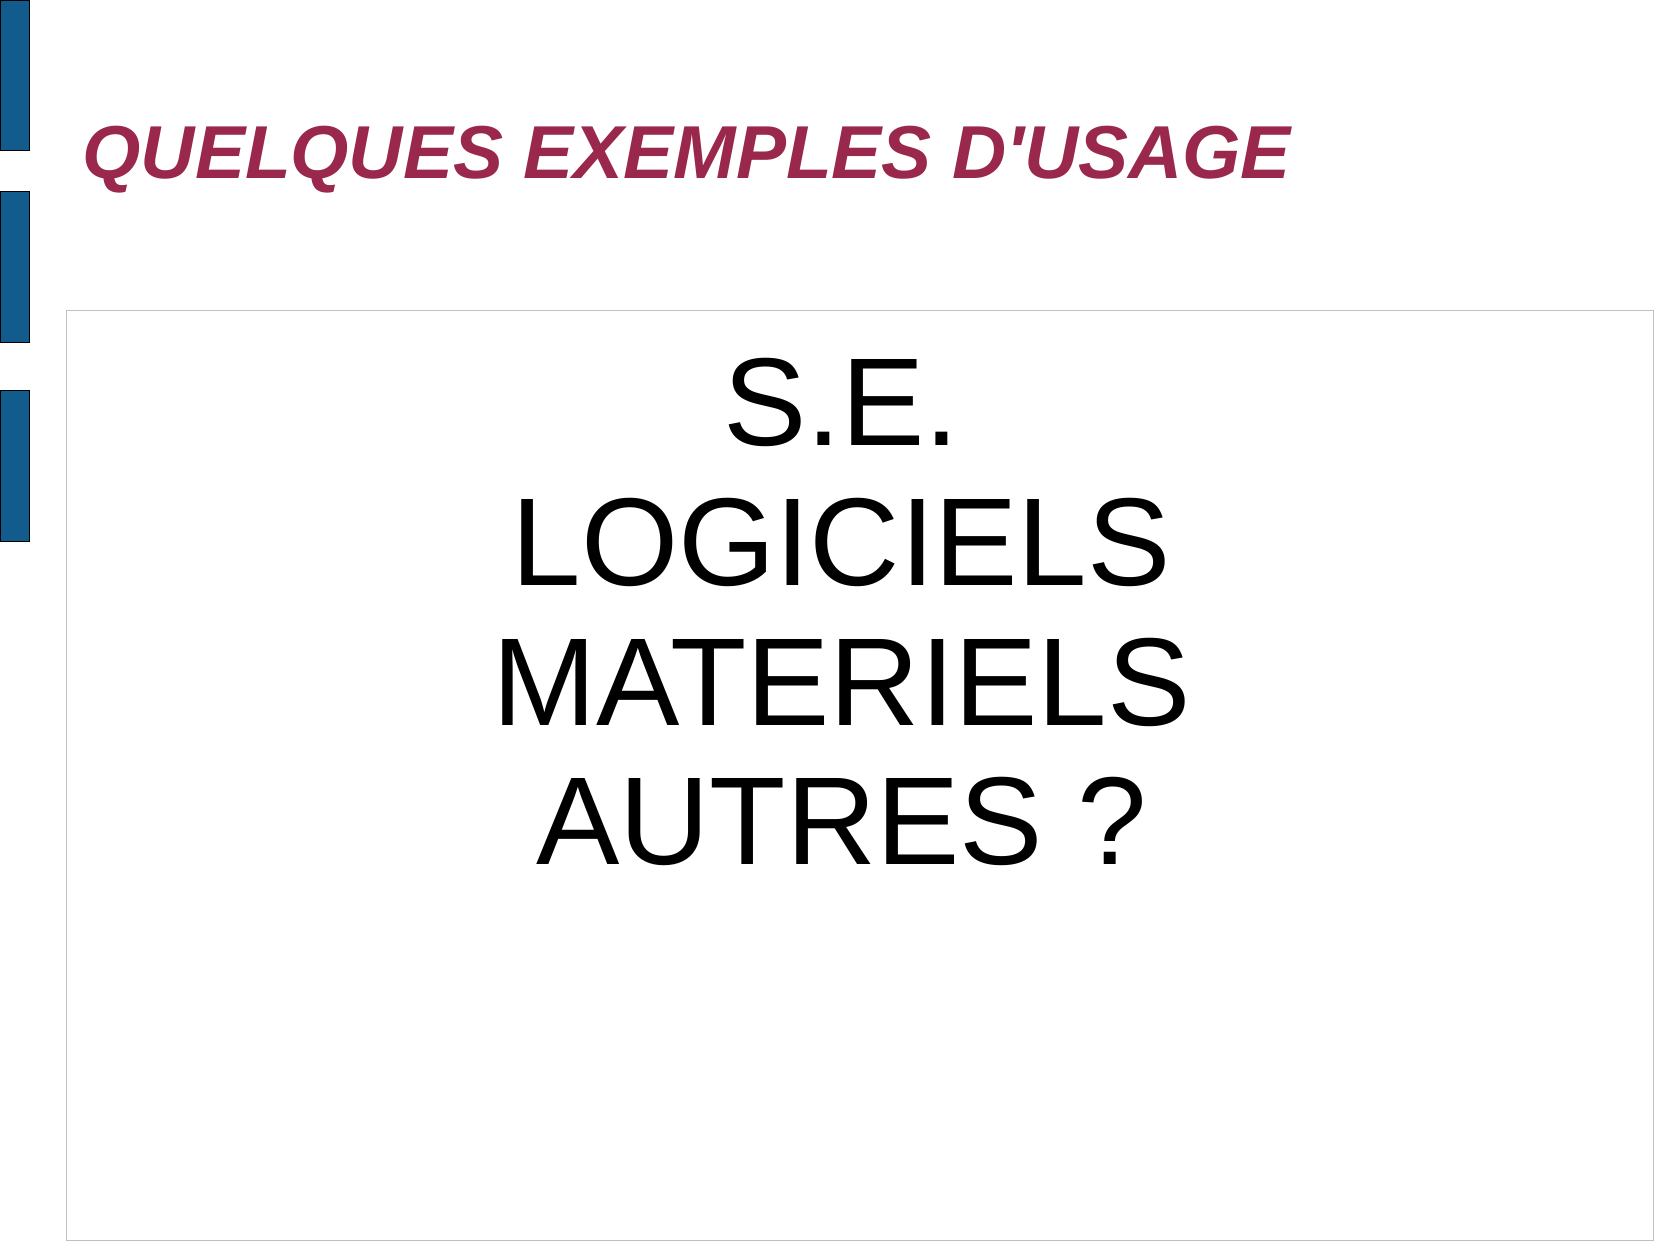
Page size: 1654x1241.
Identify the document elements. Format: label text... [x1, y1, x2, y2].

text_box S.E. LOGICIELS MATERIELS AUTRES ? [88, 324, 1595, 899]
title QUELQUES EXEMPLES D'USAGE [82, 49, 1571, 257]
